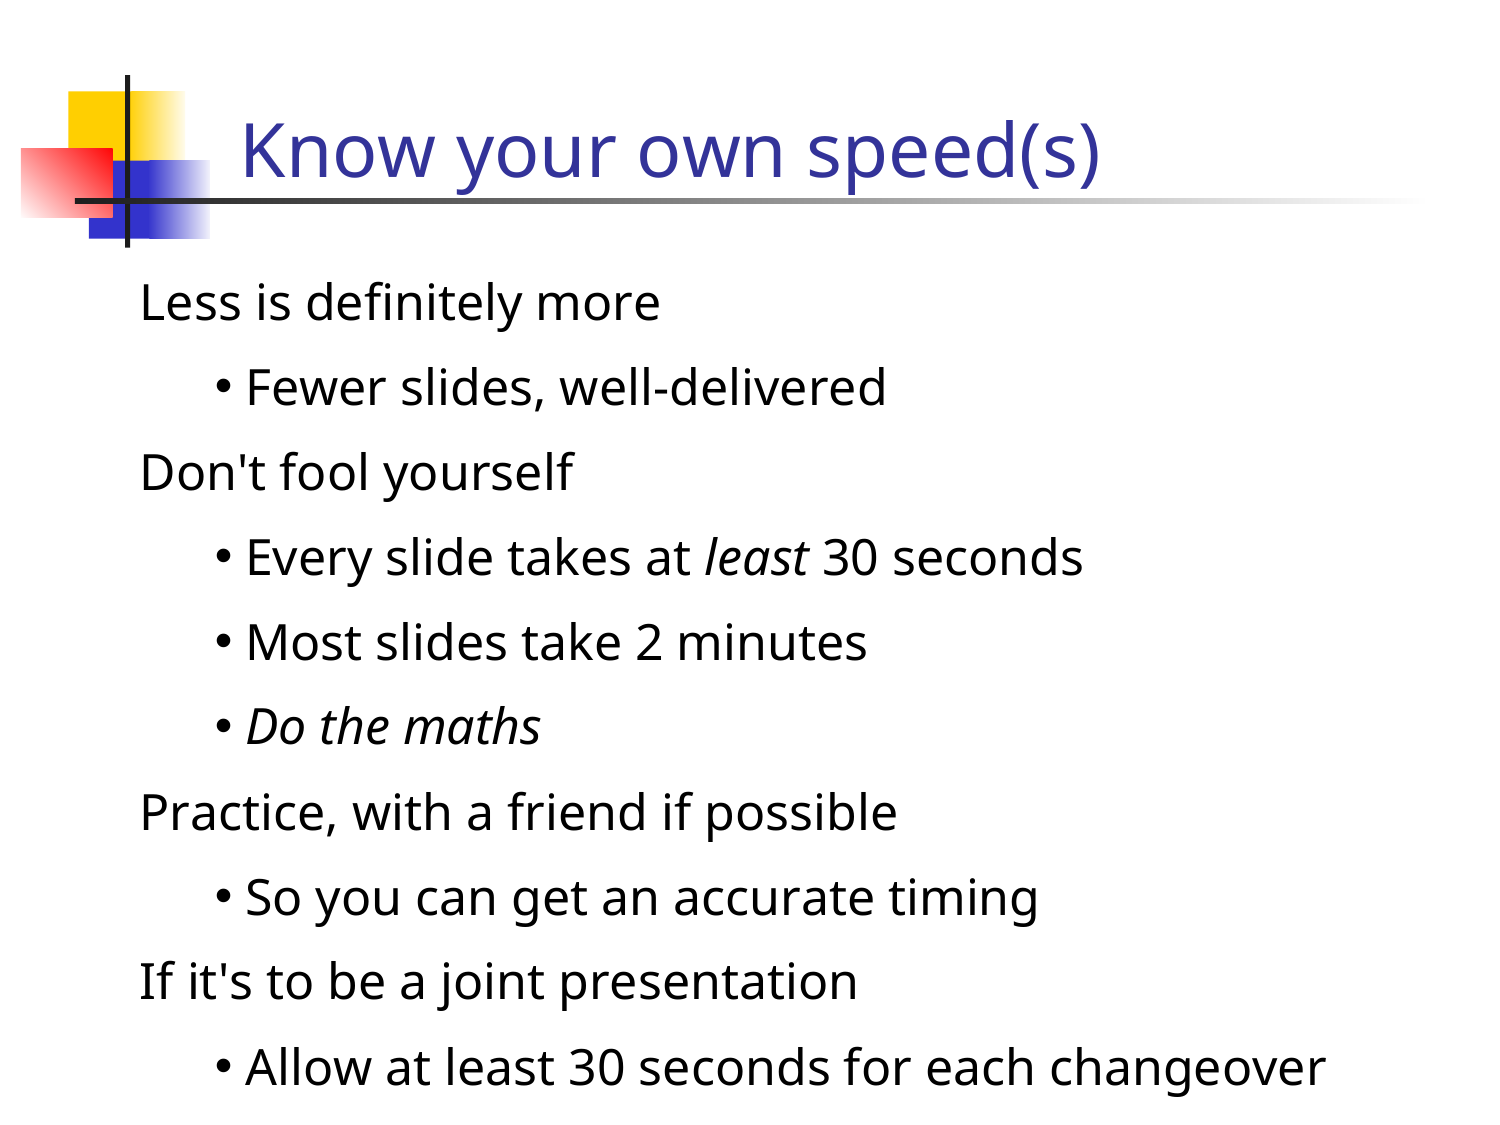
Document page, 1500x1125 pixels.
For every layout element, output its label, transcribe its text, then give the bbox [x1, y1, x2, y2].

title Know your own speed(s) [224, 12, 1500, 200]
text_box Less is definitely more Fewer slides, well-delivered Don't fool yourself Every slide takes at least 30 seconds Most slides take 2 minutes Do the maths Practice, with a friend if possible So you can get an accurate timing If it's to be a joint presentation Allow at least 30 seconds for each changeover [124, 262, 1351, 1103]
